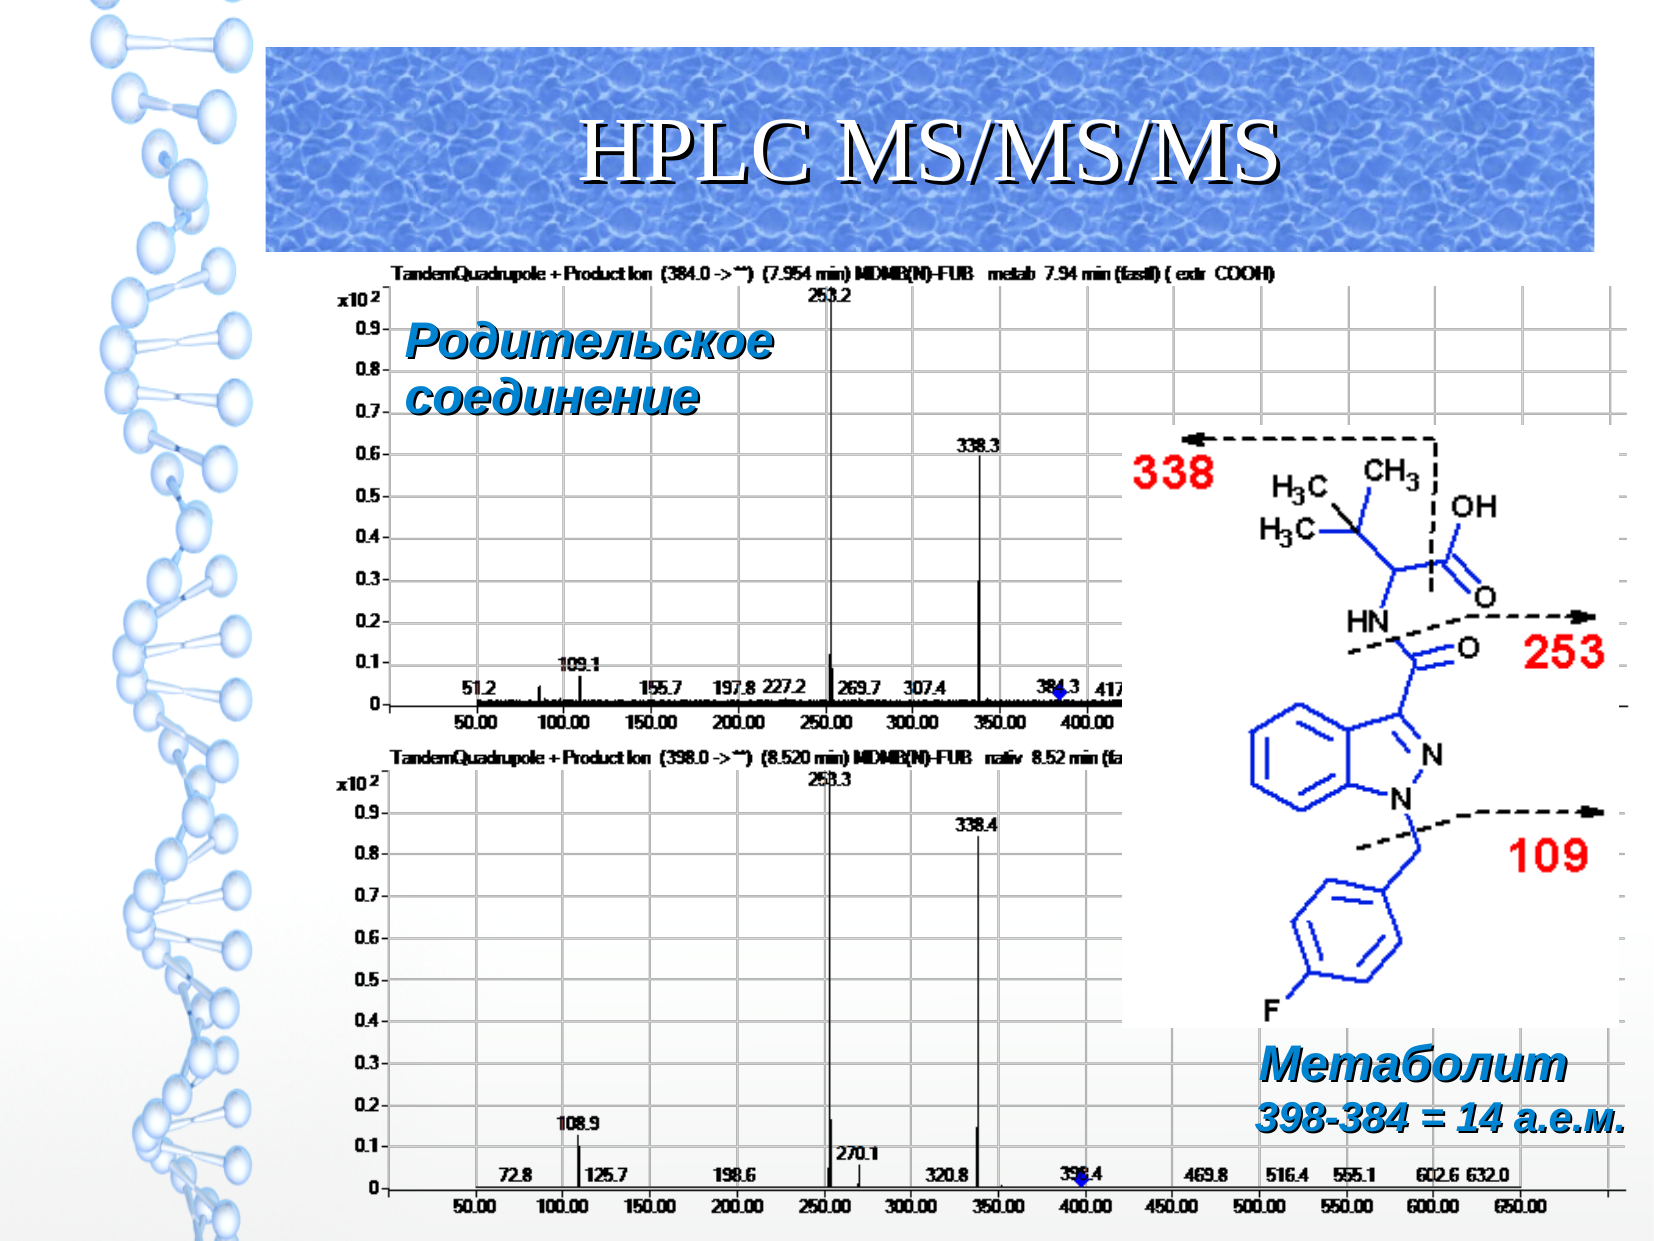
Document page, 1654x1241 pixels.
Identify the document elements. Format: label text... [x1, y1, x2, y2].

picture [0, 0, 1654, 1241]
text_box Родительское соединение [389, 304, 802, 432]
title HPLC MS/MS/MS [265, 47, 1595, 252]
text_box Метаболит [1243, 1028, 1583, 1086]
text_box 398-384 = 14 а.е.м. [1240, 1086, 1641, 1148]
